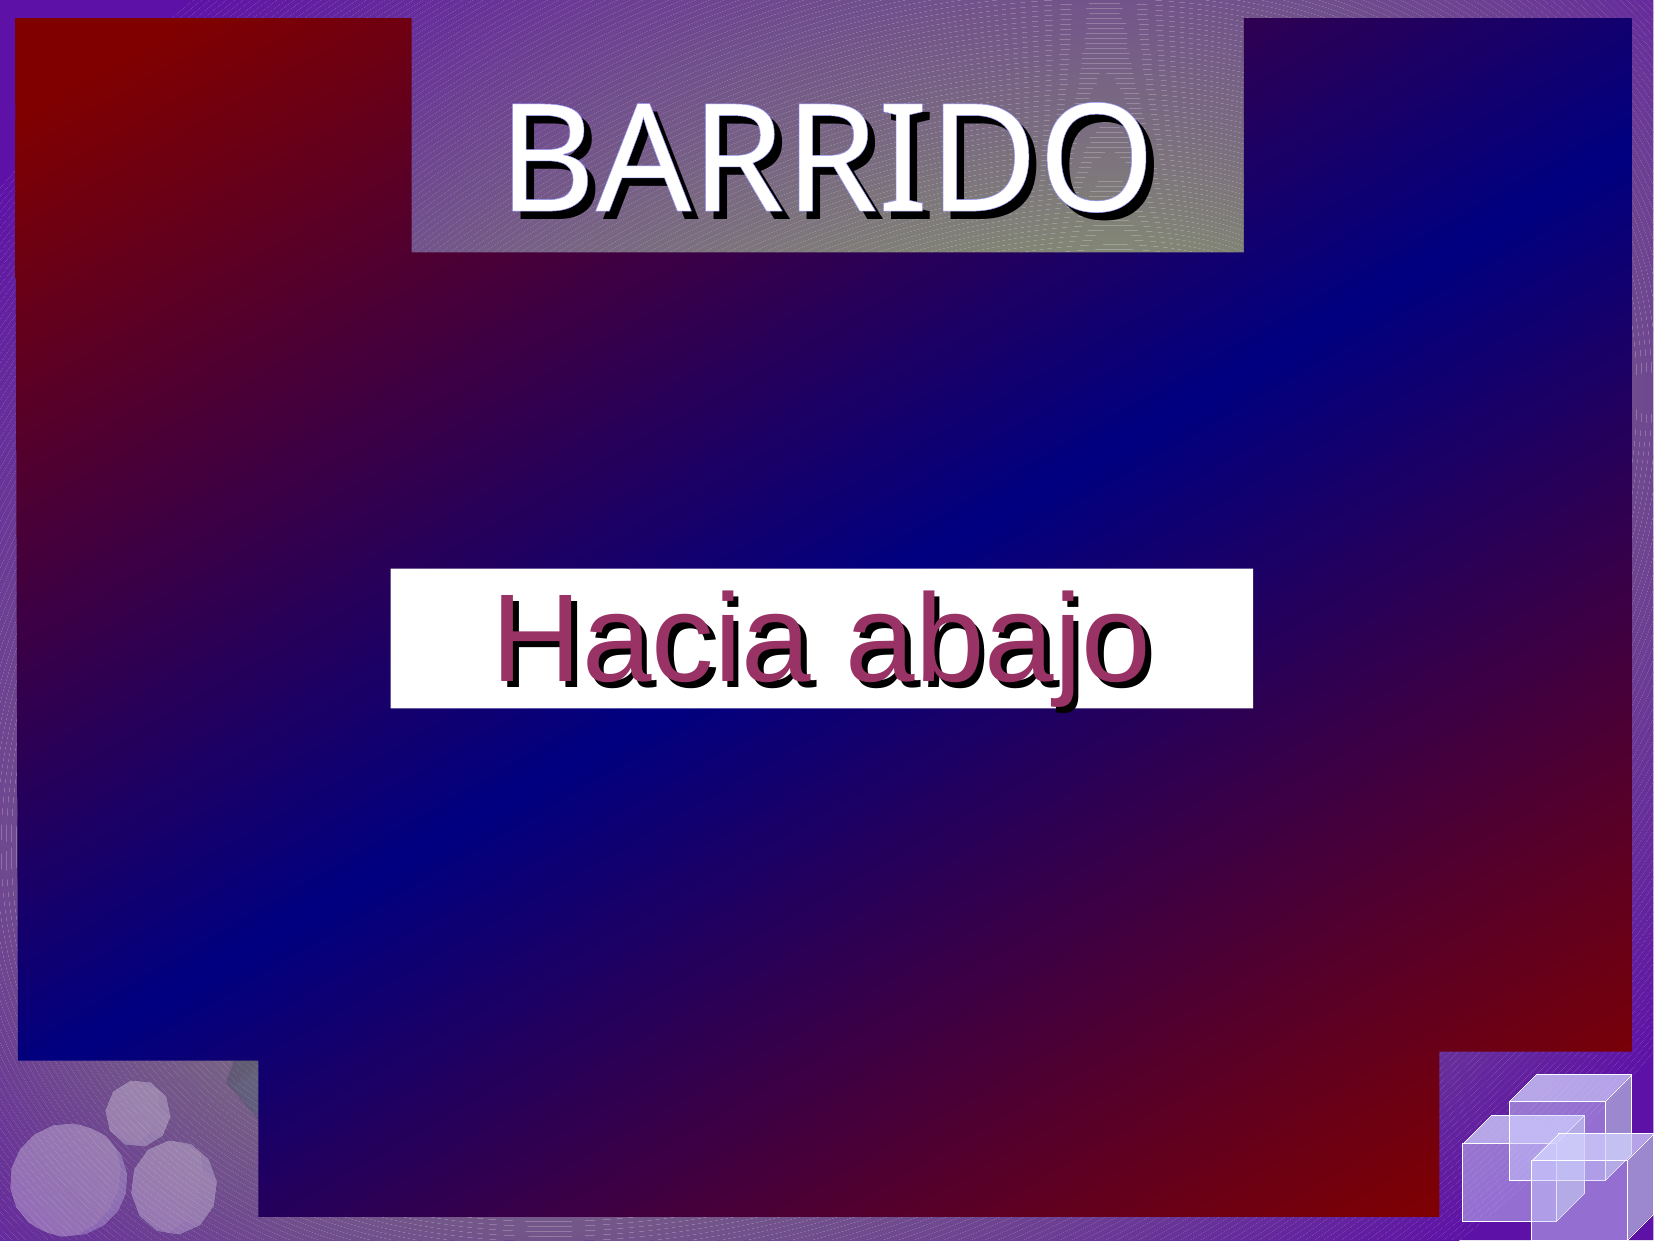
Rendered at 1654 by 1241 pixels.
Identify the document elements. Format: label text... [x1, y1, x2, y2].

text_box [15, 18, 1632, 1217]
title BARRIDO [412, 47, 1243, 252]
title Hacia abajo [390, 568, 1254, 709]
